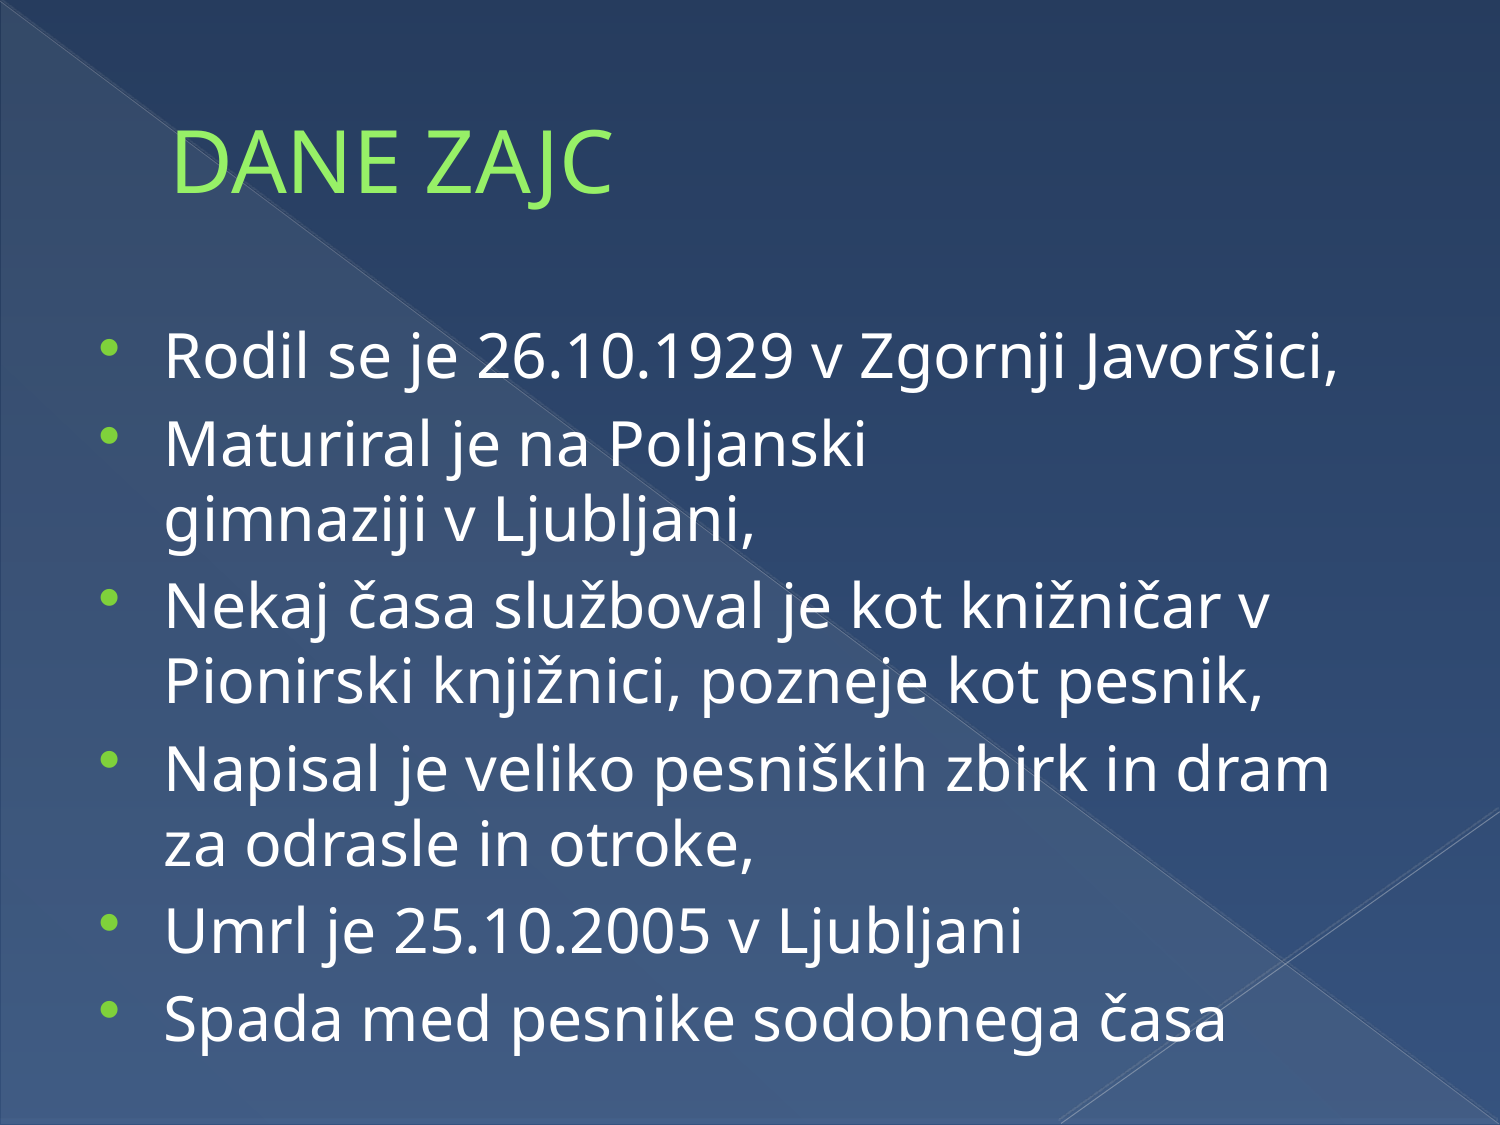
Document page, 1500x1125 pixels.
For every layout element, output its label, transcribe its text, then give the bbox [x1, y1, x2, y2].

title DANE ZAJC [75, 43, 1425, 274]
list Rodil se je 26.10.1929 v Zgornji Javoršici, Maturiral je na Poljanski gimnaziji v Ljubljani, Nekaj časa služboval je kot knižničar v Pionirski knjižnici, pozneje kot pesnik, Napisal je veliko pesniških zbirk in dram za odrasle in otroke, Umrl je 25.10.2005 v Ljubljani Spada med pesnike sodobnega časa [75, 308, 1425, 1059]
